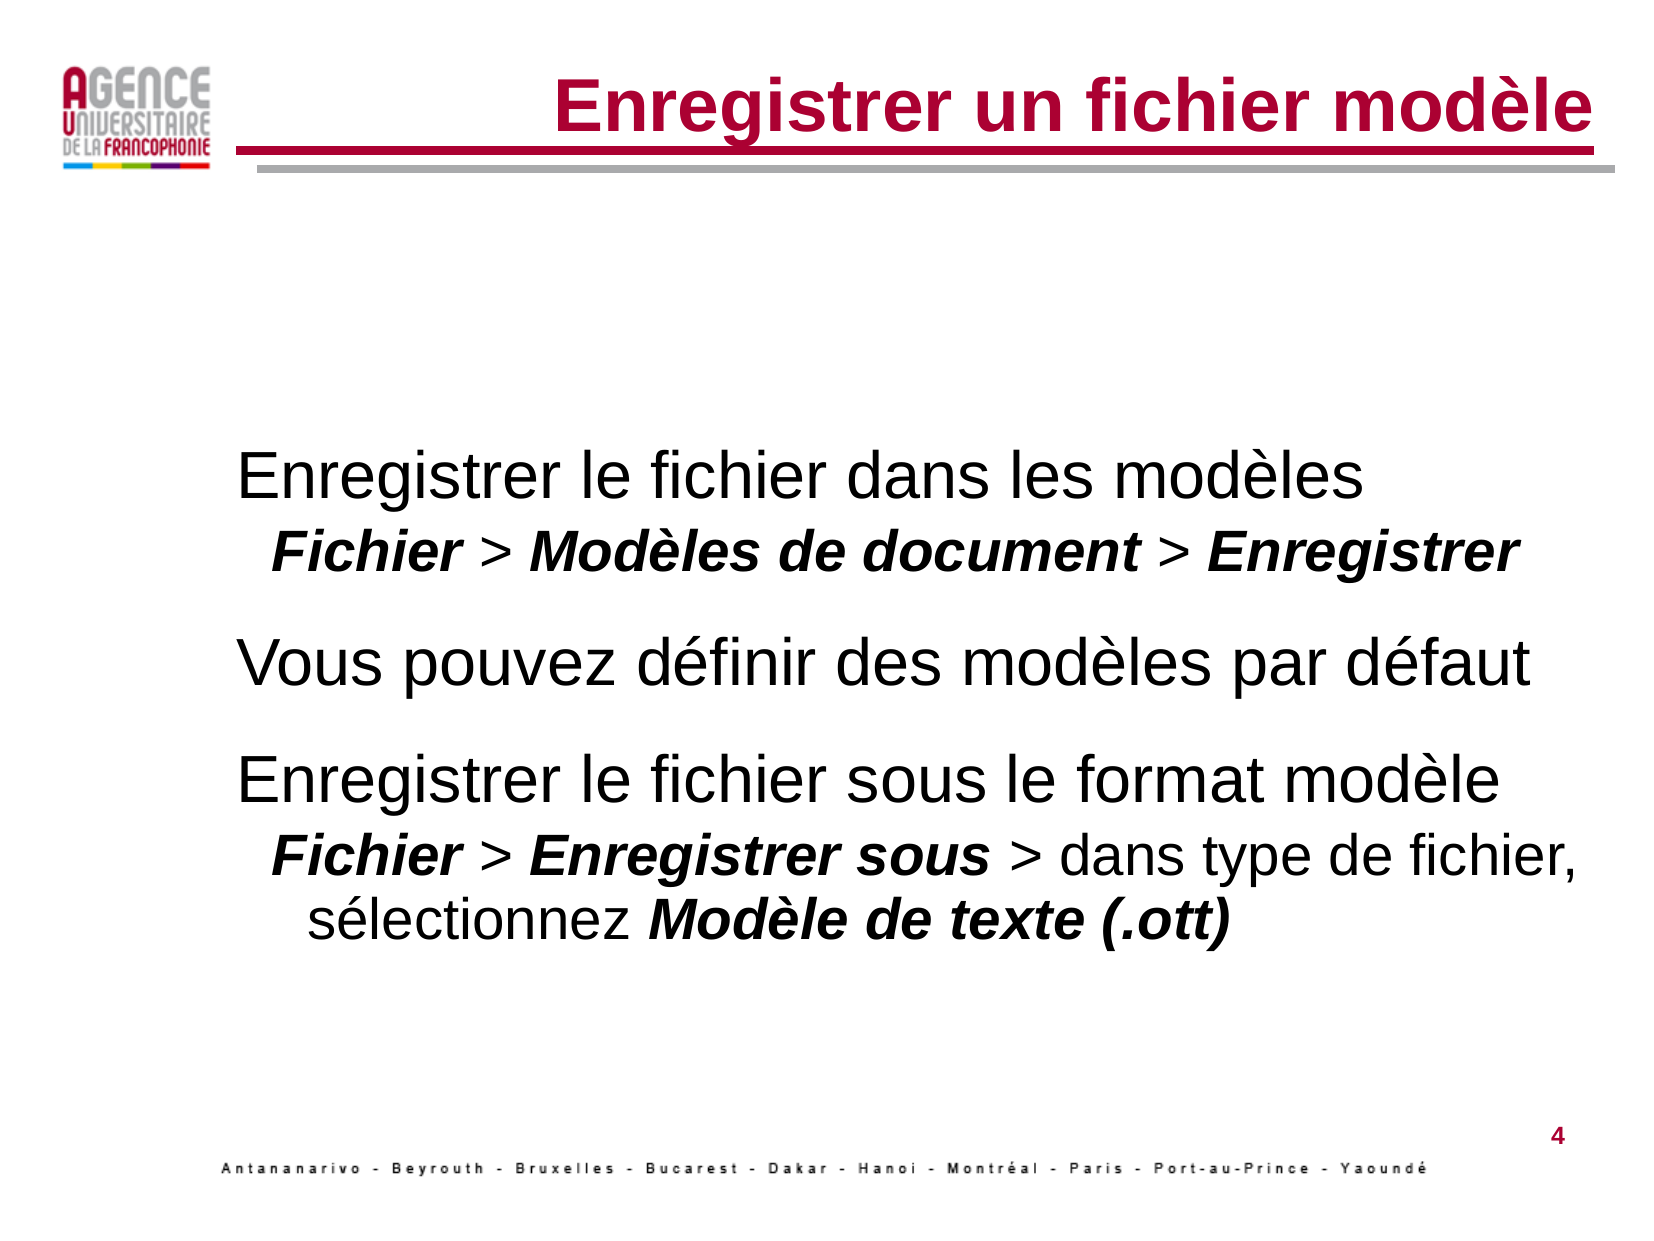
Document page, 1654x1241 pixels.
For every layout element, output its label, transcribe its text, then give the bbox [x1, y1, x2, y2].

picture [29, 29, 1625, 1241]
title Enregistrer un fichier modèle [236, 63, 1595, 148]
subtitle Enregistrer le fichier dans les modèles Fichier > Modèles de document > Enregistrer Vous pouvez définir des modèles par défaut Enregistrer le fichier sous le format modèle Fichier > Enregistrer sous > dans type de fichier, sélectionnez Modèle de texte (.ott) [236, 248, 1595, 1142]
